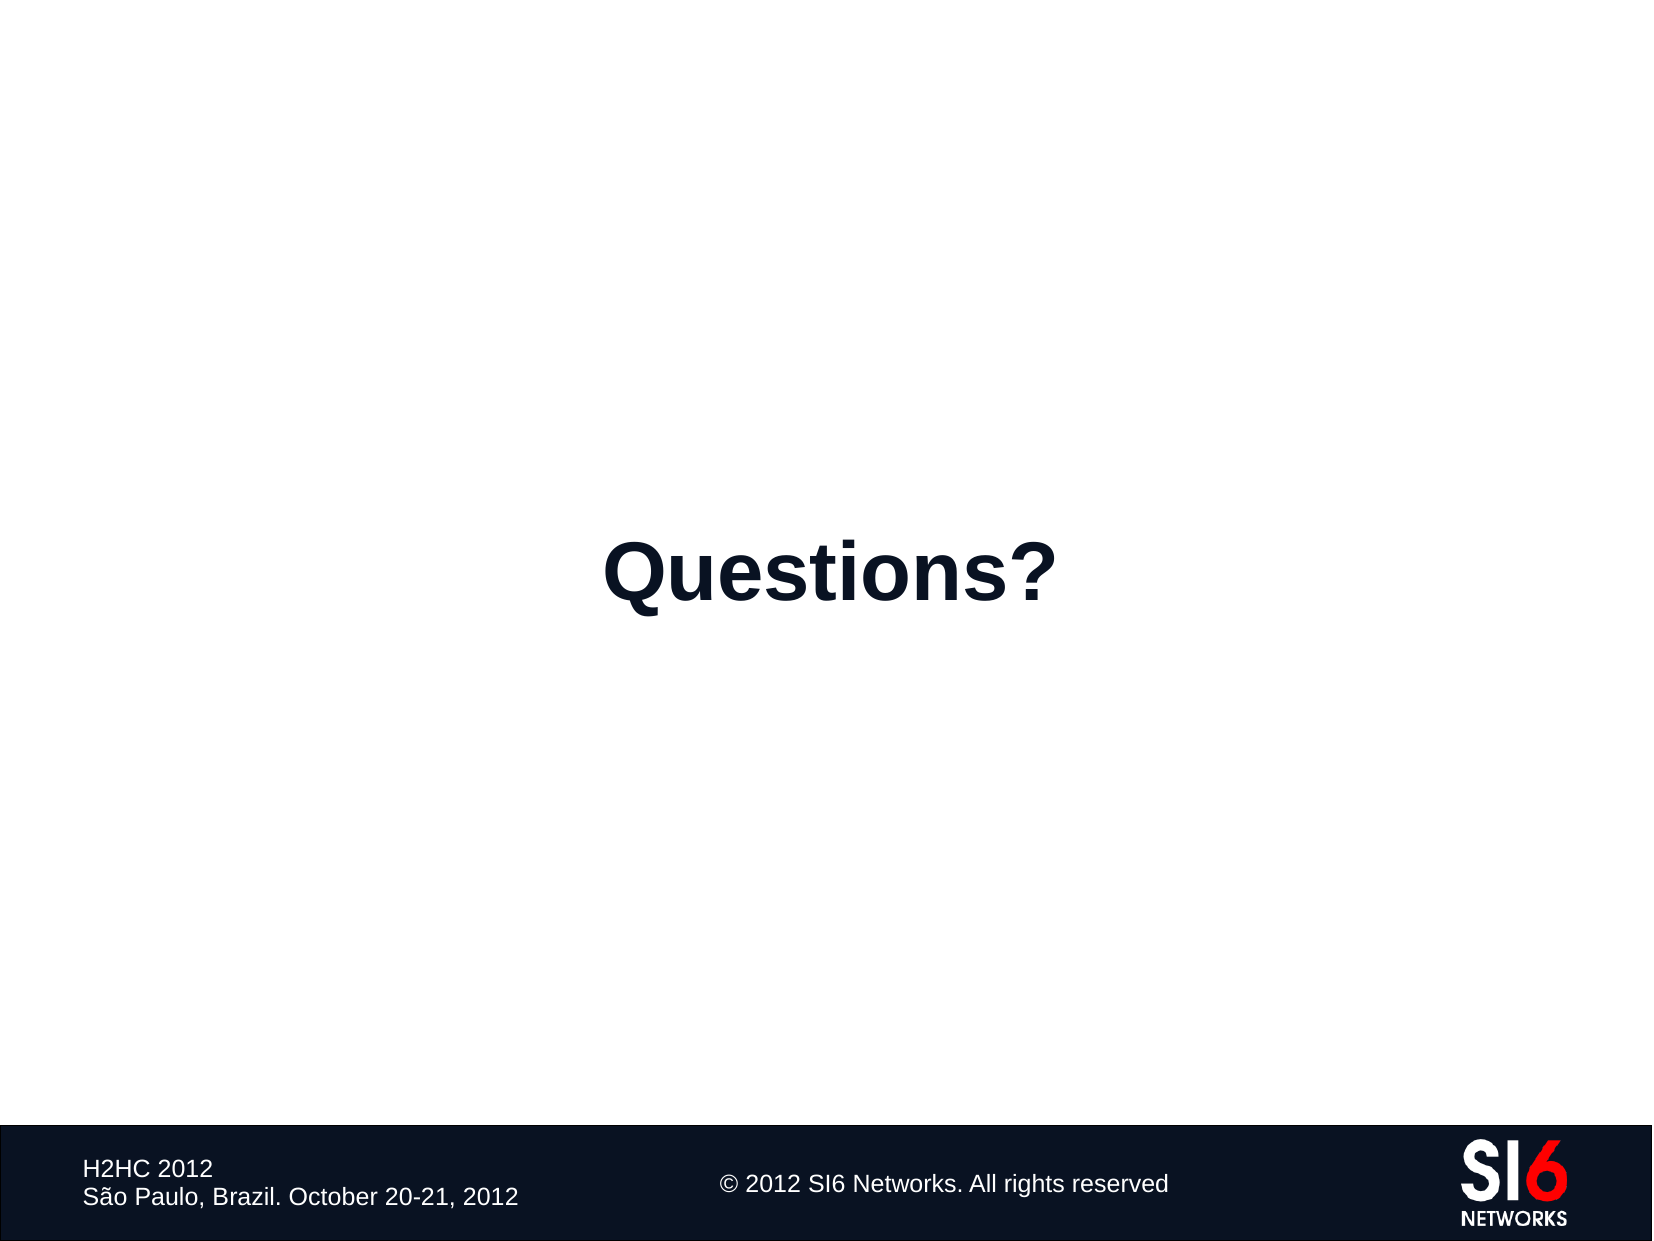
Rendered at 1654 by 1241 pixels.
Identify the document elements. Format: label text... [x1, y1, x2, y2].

title Questions? [86, 467, 1576, 676]
picture [1461, 1139, 1567, 1226]
